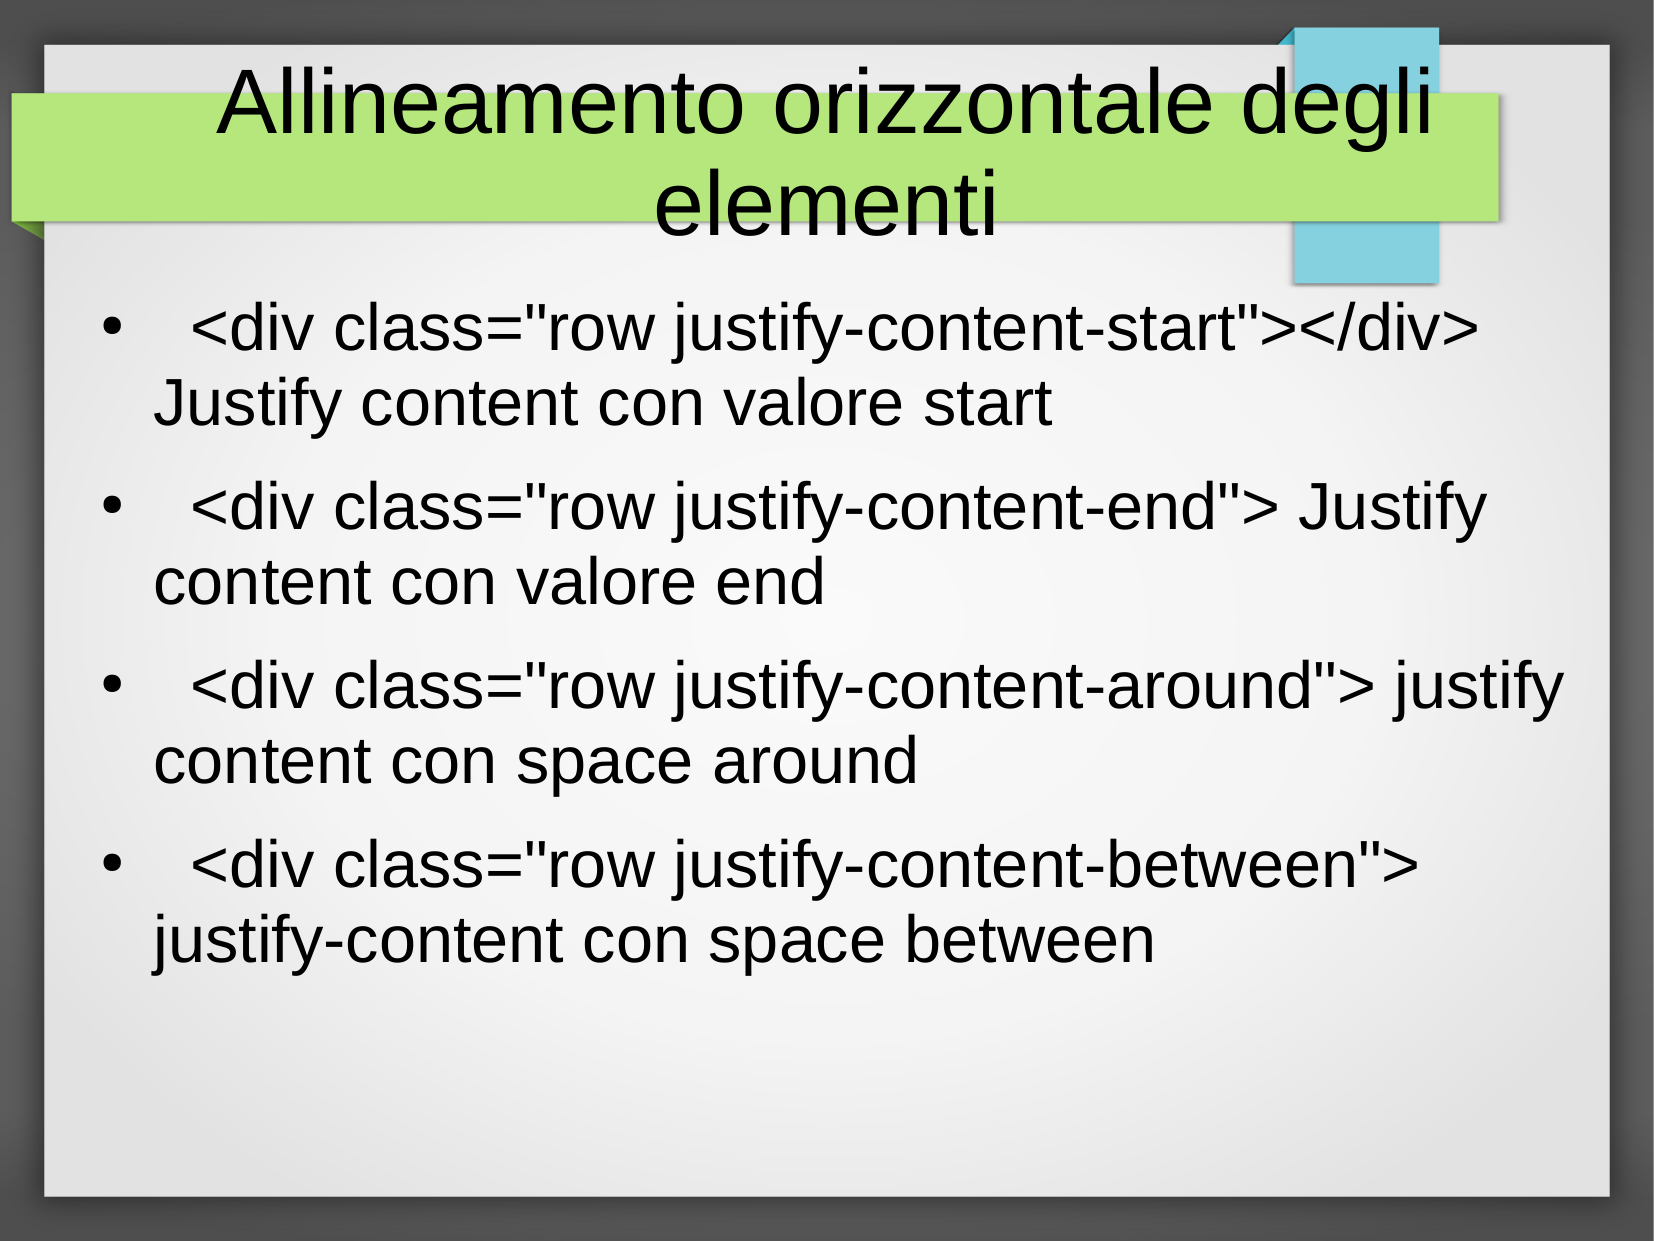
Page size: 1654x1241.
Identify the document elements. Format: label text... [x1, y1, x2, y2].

list <div class="row justify-content-start"></div> Justify content con valore start <div class="row justify-content-end"> Justify content con valore end <div class="row justify-content-around"> justify content con space around <div class="row justify-content-between"> justify-content con space between [82, 290, 1571, 1010]
picture [0, 0, 1654, 1241]
title Allineamento orizzontale degli elementi [82, 49, 1571, 257]
